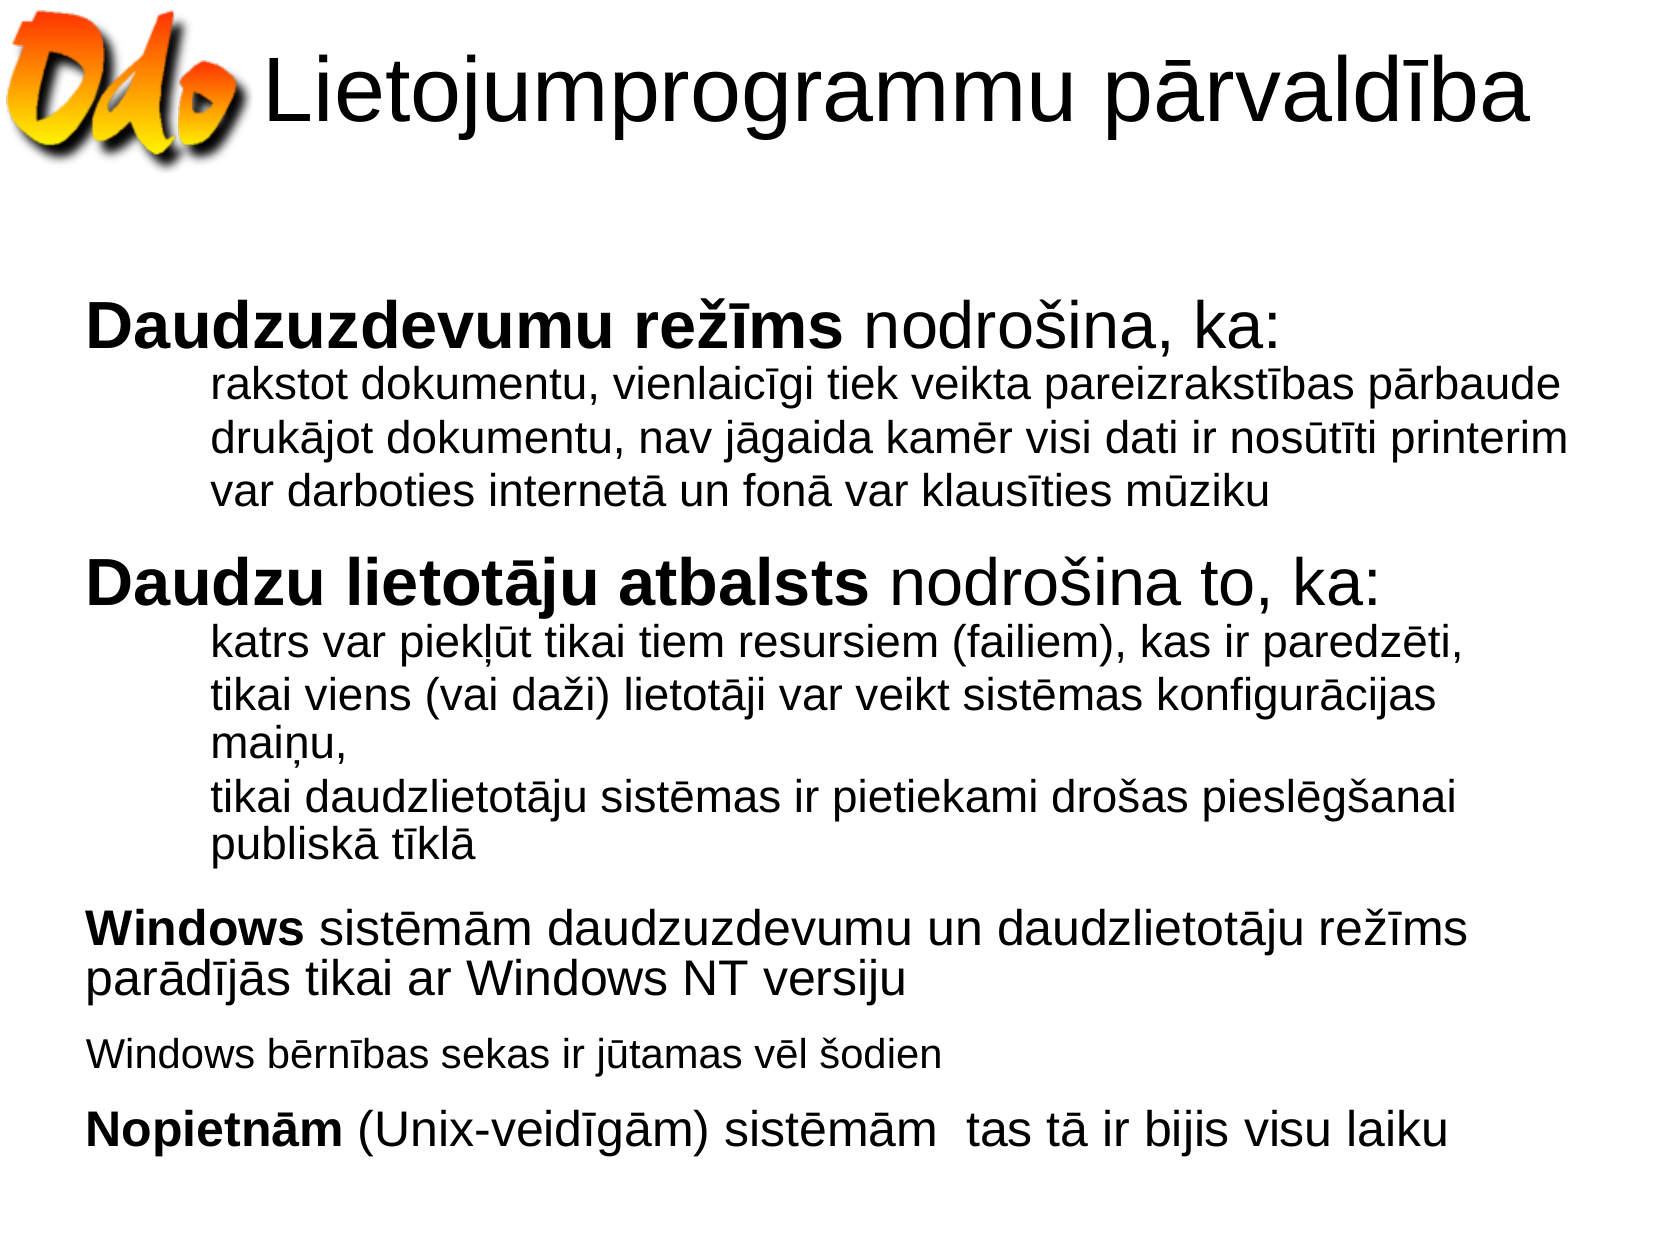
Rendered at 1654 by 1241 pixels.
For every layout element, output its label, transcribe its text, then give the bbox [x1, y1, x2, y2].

list Daudzuzdevumu režīms nodrošina, ka: rakstot dokumentu, vienlaicīgi tiek veikta pareizrakstības pārbaude drukājot dokumentu, nav jāgaida kamēr visi dati ir nosūtīti printerim var darboties internetā un fonā var klausīties mūziku Daudzu lietotāju atbalsts nodrošina to, ka: katrs var piekļūt tikai tiem resursiem (failiem), kas ir paredzēti, tikai viens (vai daži) lietotāji var veikt sistēmas konfigurācijas maiņu, tikai daudzlietotāju sistēmas ir pietiekami drošas pieslēgšanai publiskā tīklā Windows sistēmām daudzuzdevumu un daudzlietotāju režīms parādījās tikai ar Windows NT versiju Windows bērnības sekas ir jūtamas vēl šodien Nopietnām (Unix-veidīgām) sistēmām tas tā ir bijis visu laiku Drošība un sadarbība [29, 204, 1577, 1211]
title Lietojumprogrammu pārvaldība [153, 41, 1642, 144]
picture [5, 6, 263, 178]
